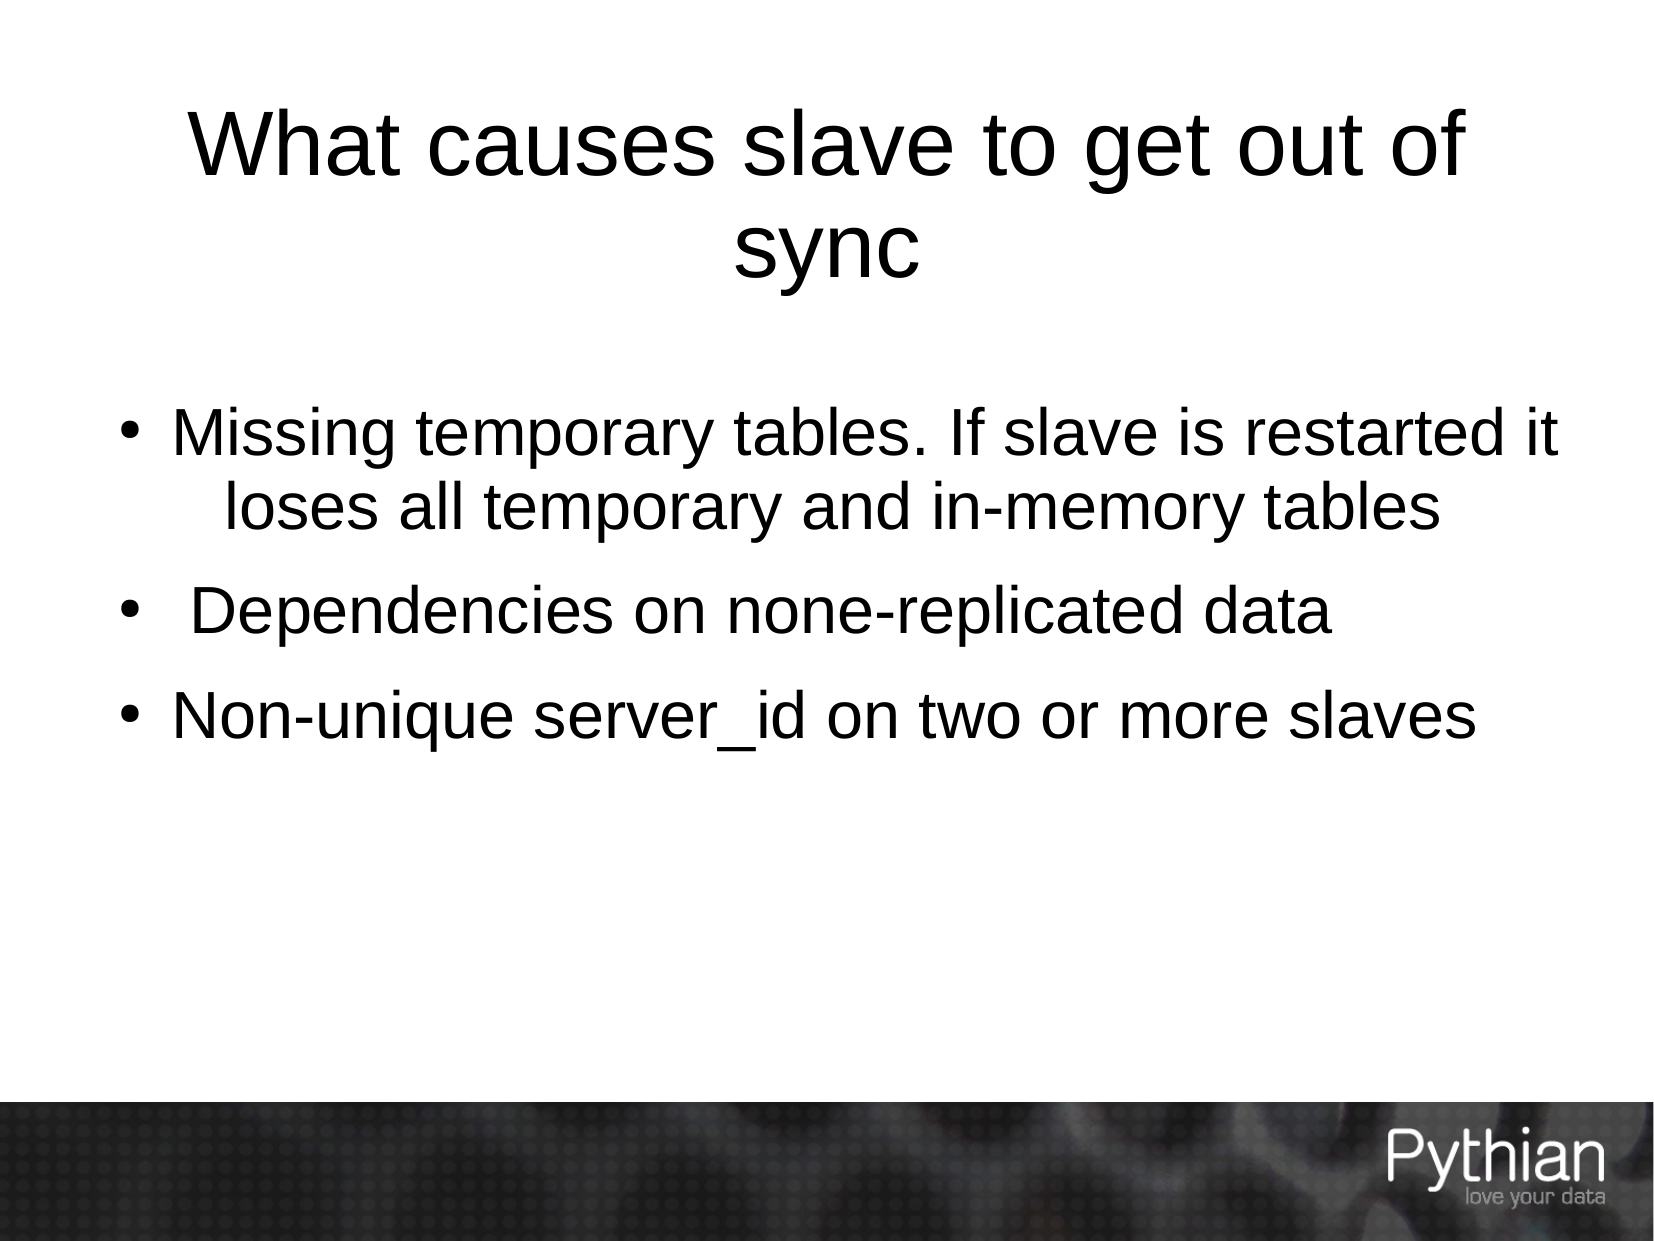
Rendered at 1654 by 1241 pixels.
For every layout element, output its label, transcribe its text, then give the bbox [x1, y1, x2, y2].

title What causes slave to get out of sync [121, 91, 1534, 290]
picture [0, 1102, 1654, 1241]
list Missing temporary tables. If slave is restarted it loses all temporary and in-memory tables Dependencies on none-replicated data Non-unique server_id on two or more slaves [82, 290, 1571, 1109]
